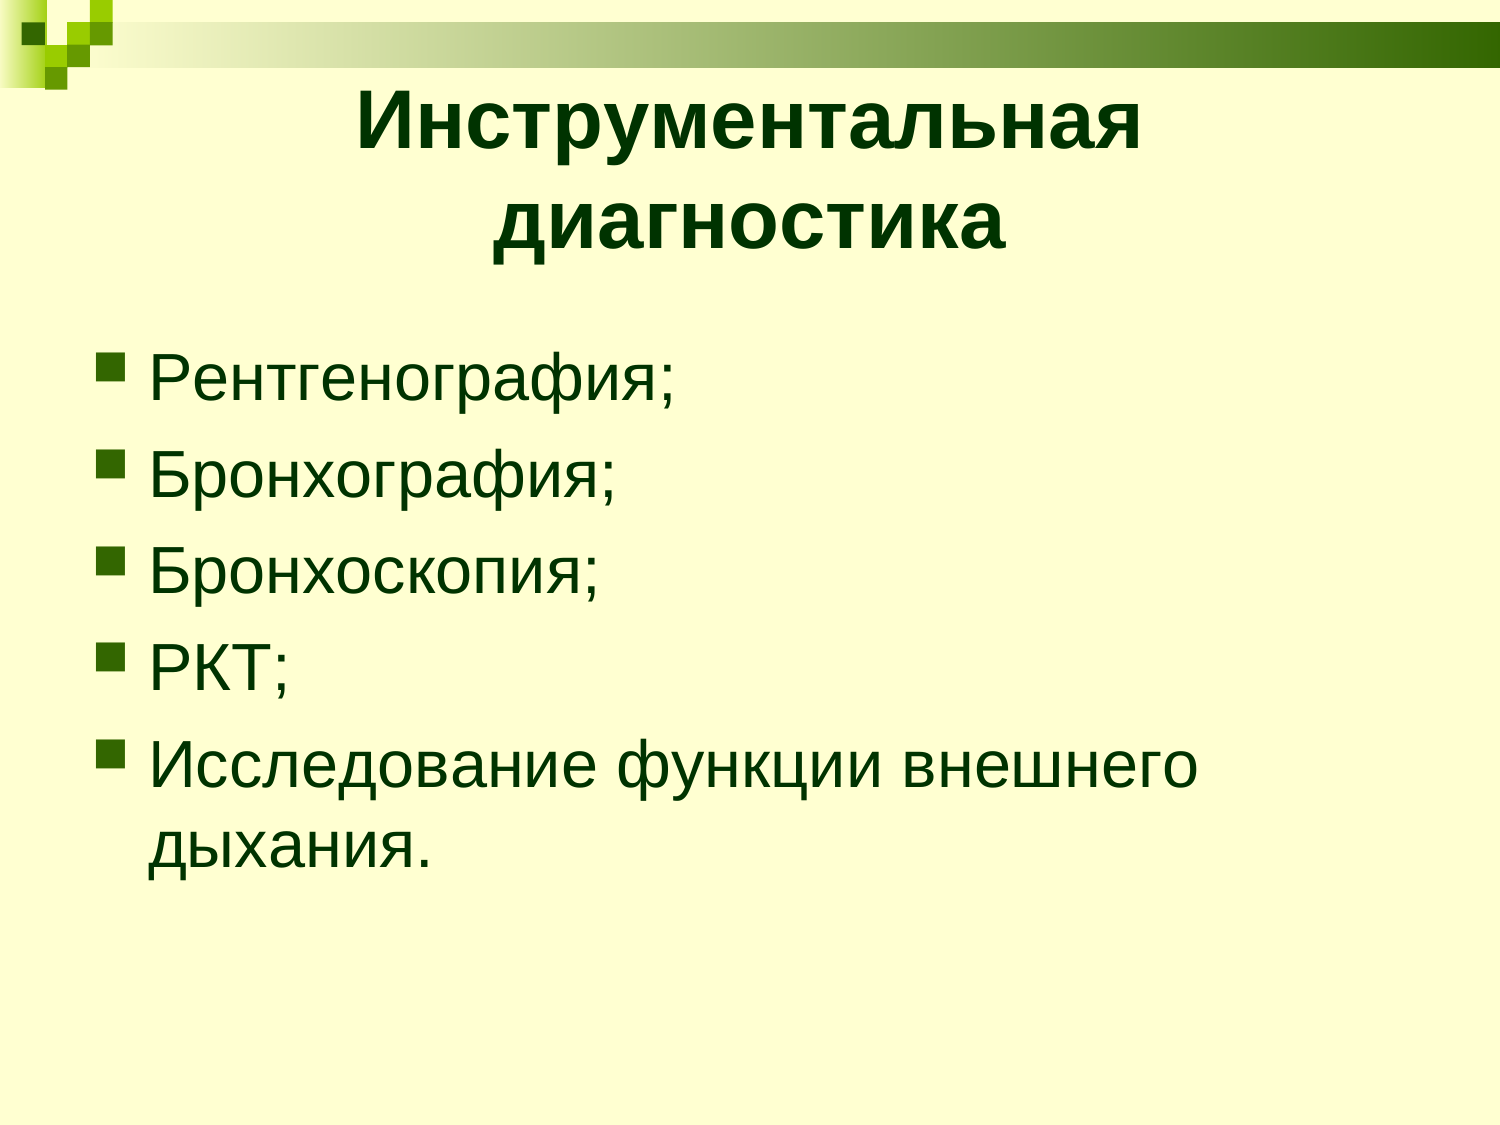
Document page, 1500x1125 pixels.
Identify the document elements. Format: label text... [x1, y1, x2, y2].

title Инструментальная диагностика [75, 57, 1426, 273]
list Рентгенография; Бронхография; Бронхоскопия; РКТ; Исследование функции внешнего дыхания. [76, 326, 1427, 964]
